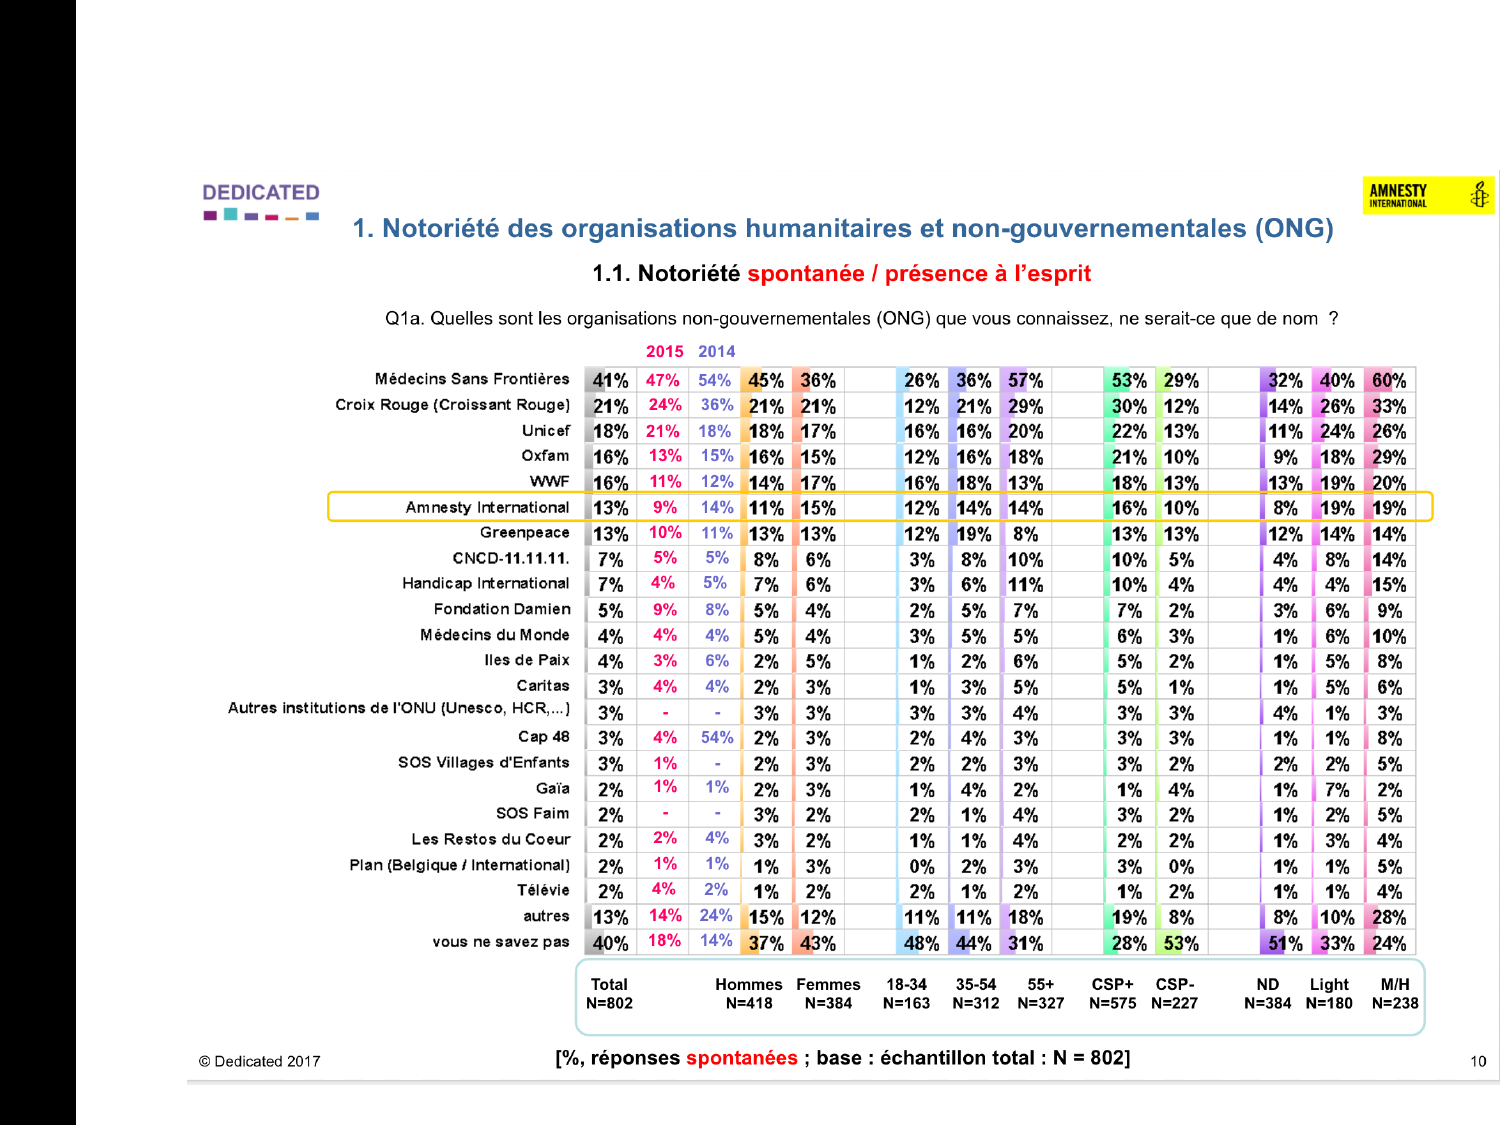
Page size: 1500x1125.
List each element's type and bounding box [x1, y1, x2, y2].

text_box [0, 0, 75, 1125]
picture [187, 170, 1500, 1085]
